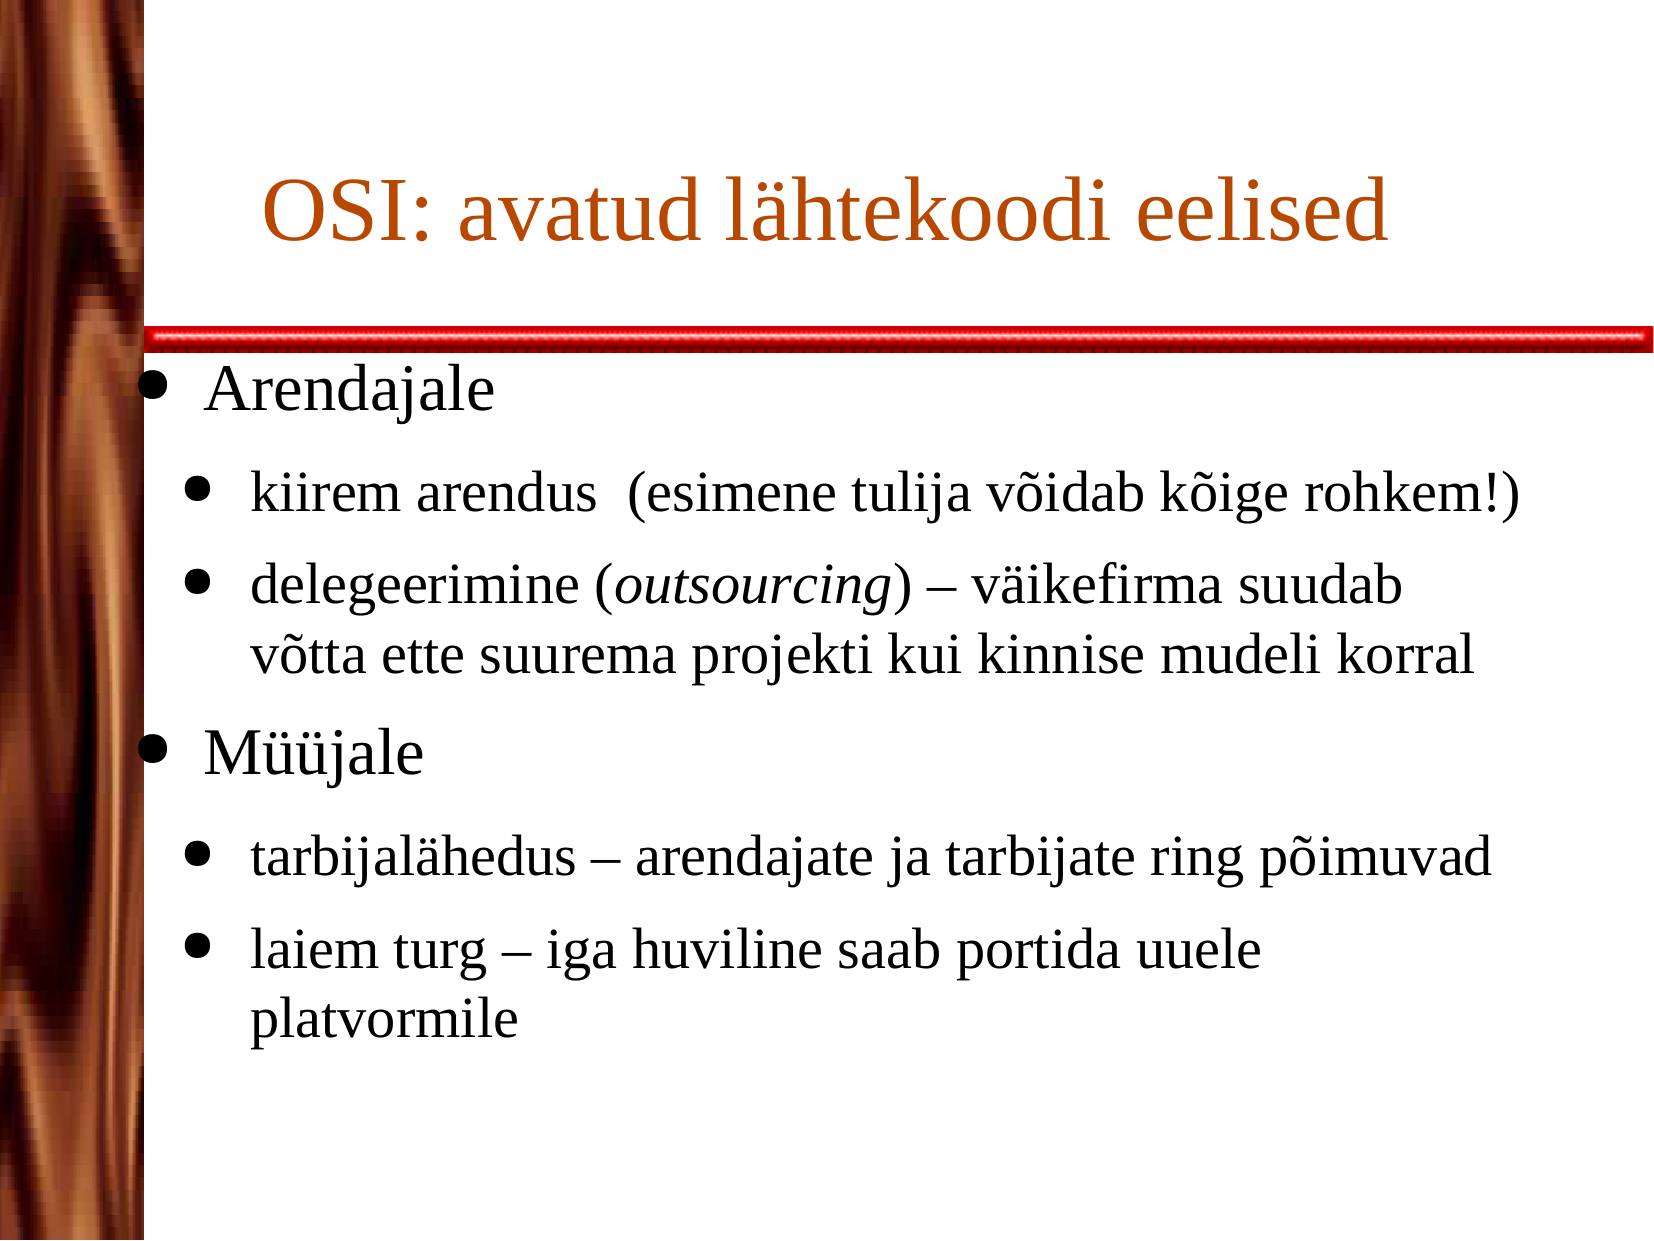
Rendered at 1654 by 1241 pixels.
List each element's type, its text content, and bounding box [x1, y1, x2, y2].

title OSI: avatud lähtekoodi eelised [121, 98, 1533, 314]
picture [0, 0, 1654, 1240]
list Arendajale kiirem arendus (esimene tulija võidab kõige rohkem!) delegeerimine (outsourcing) – väikefirma suudab võtta ette suurema projekti kui kinnise mudeli korral Müüjale tarbijalähedus – arendajate ja tarbijate ring põimuvad laiem turg – iga huviline saab portida uuele platvormile [121, 344, 1533, 1126]
